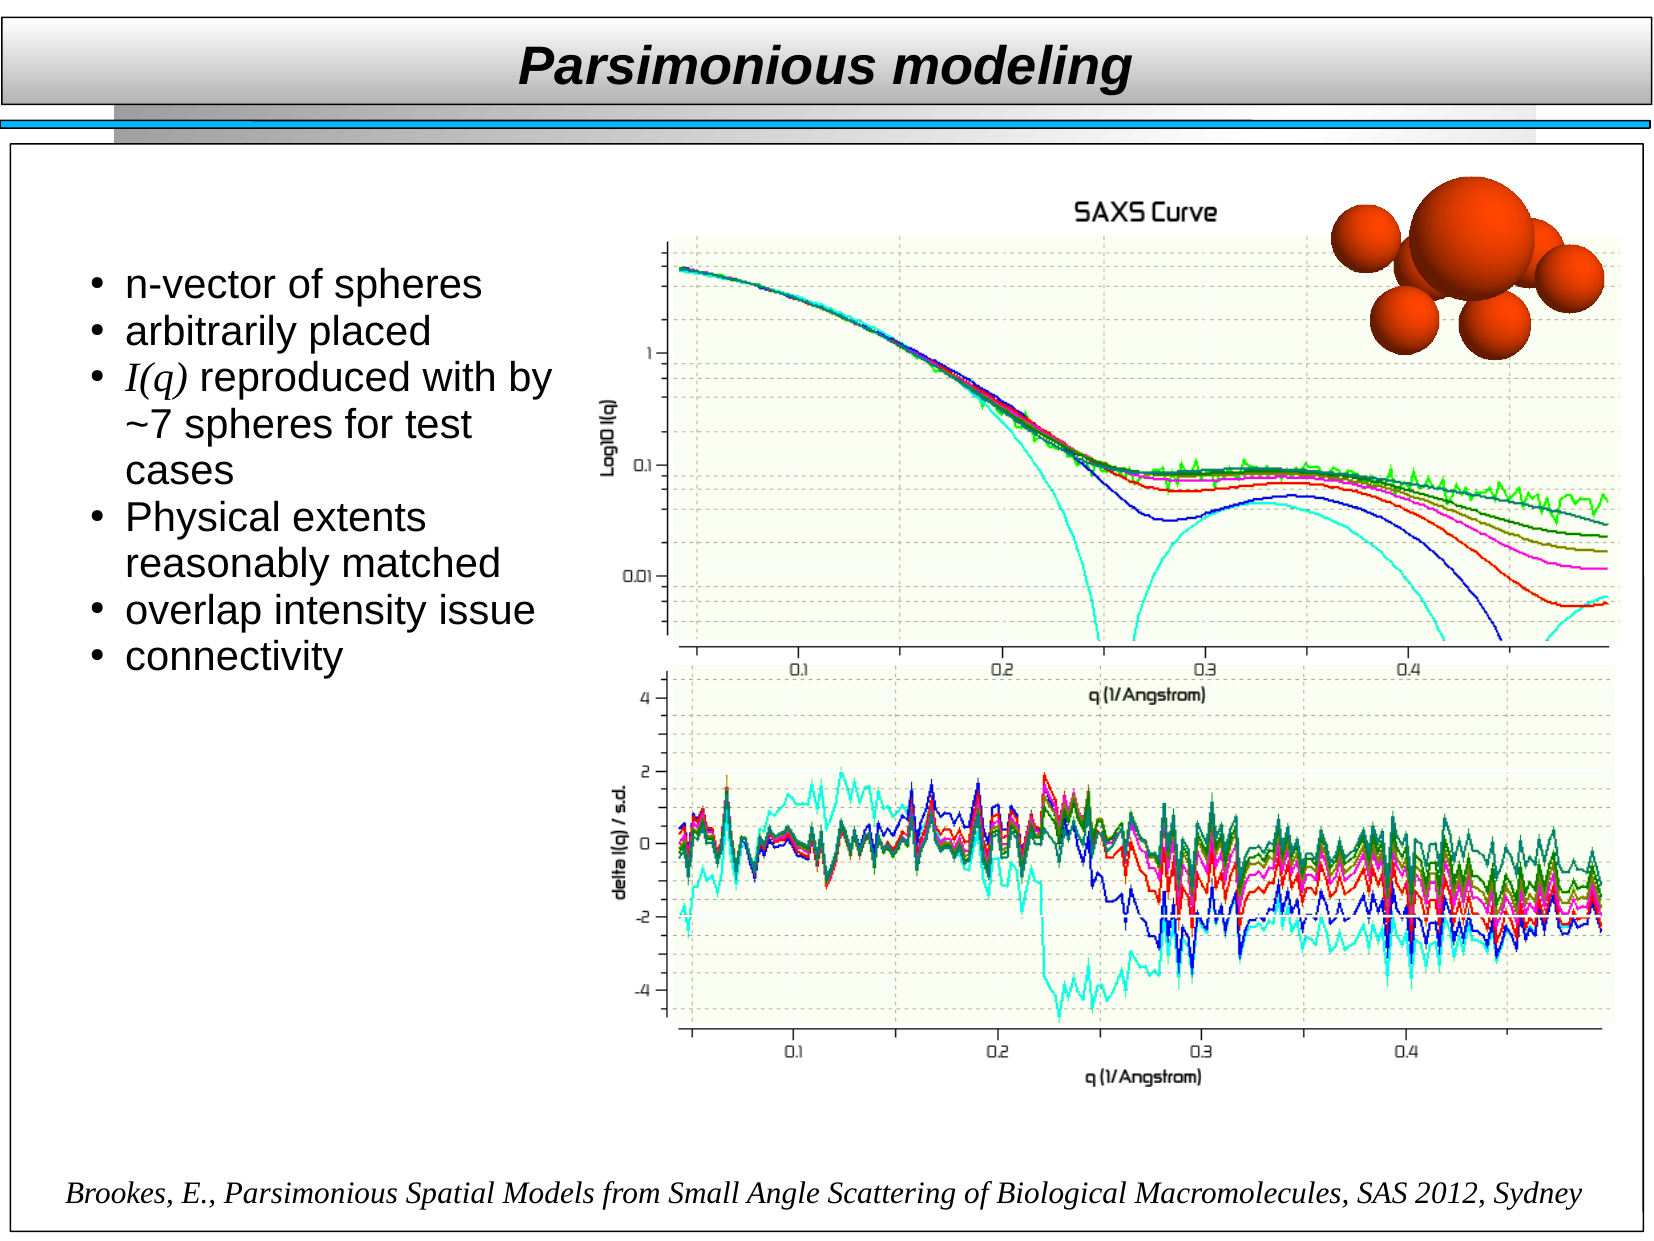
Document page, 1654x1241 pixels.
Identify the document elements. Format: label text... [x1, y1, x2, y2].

picture [587, 149, 1636, 1095]
text_box n-vector of spheres arbitrarily placed I(q) reproduced with by ~7 spheres for test cases Physical extents reasonably matched overlap intensity issue connectivity [75, 253, 586, 961]
text_box Parsimonious modeling [1, 17, 1652, 105]
title Brookes, E., Parsimonious Spatial Models from Small Angle Scattering of Biological Macromolecules, SAS 2012, Sydney [29, 1138, 1620, 1241]
text_box [0, 120, 1651, 129]
